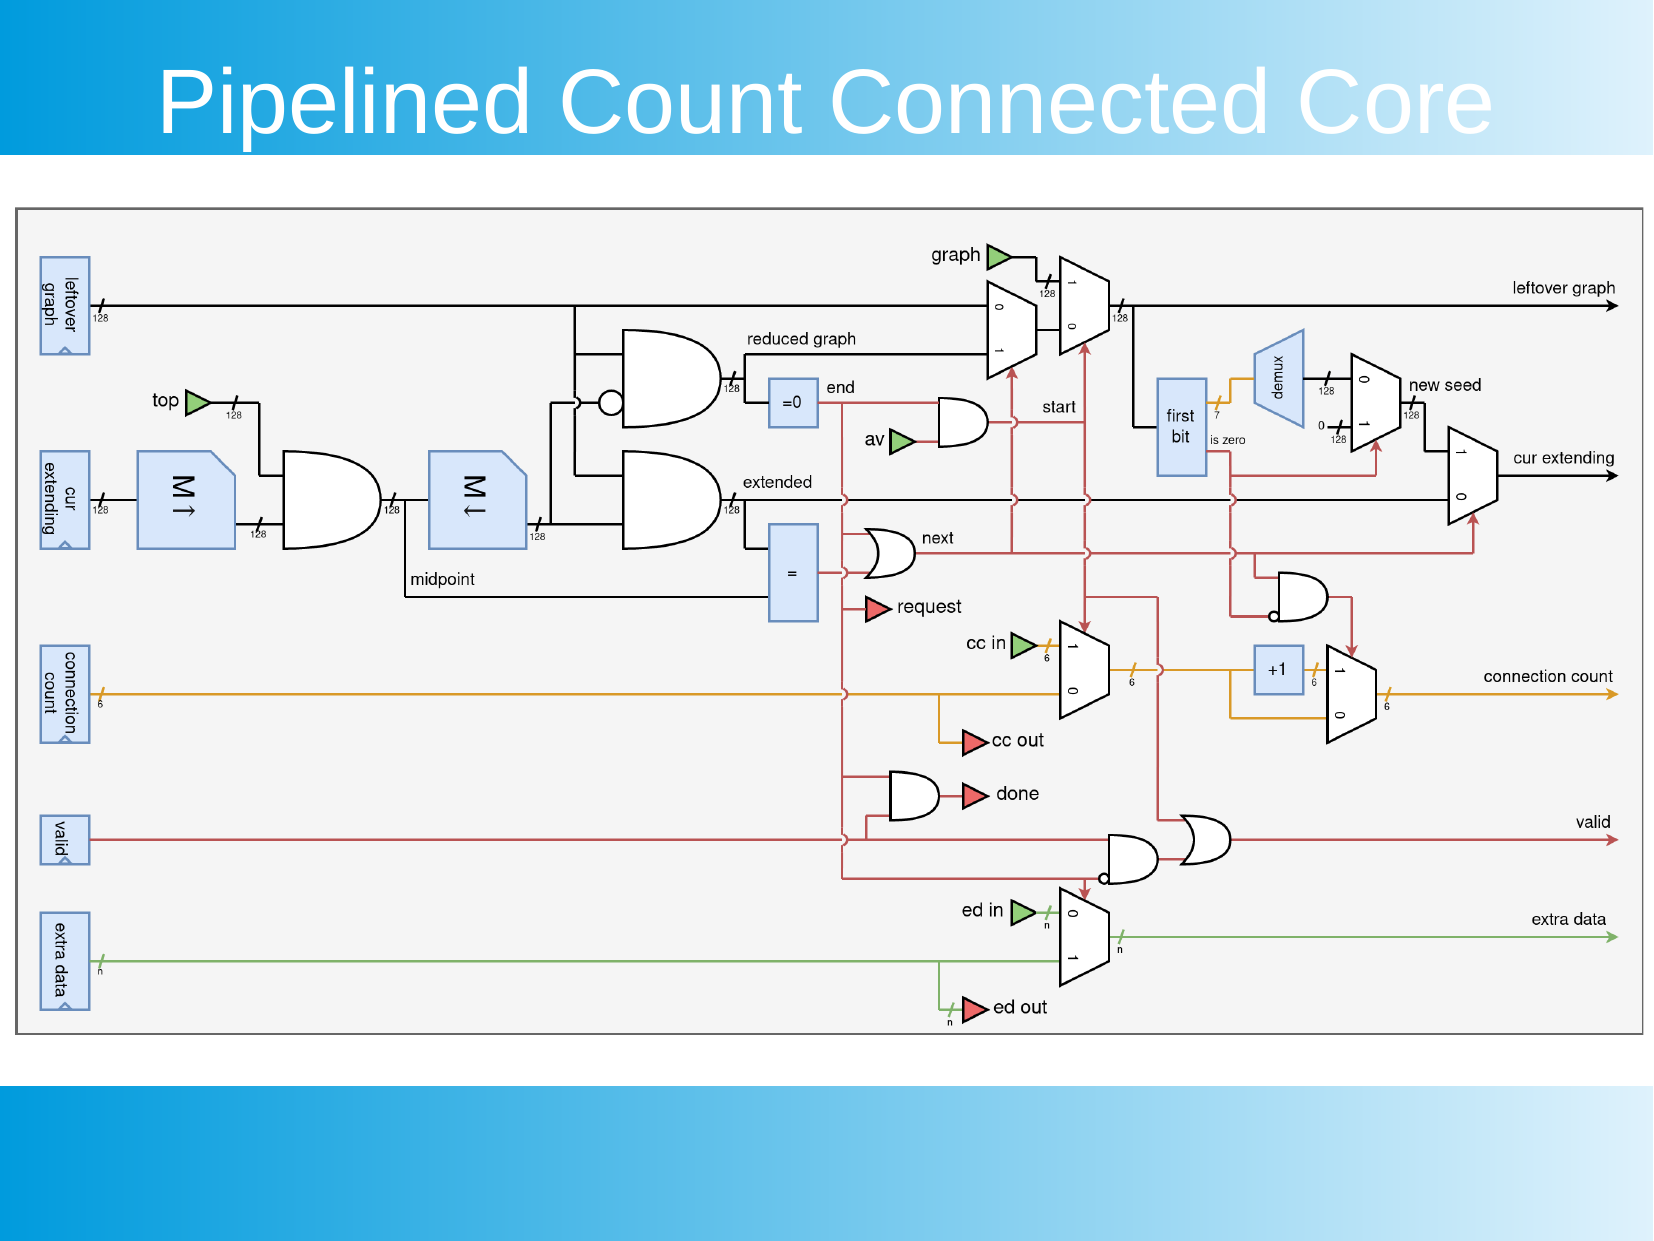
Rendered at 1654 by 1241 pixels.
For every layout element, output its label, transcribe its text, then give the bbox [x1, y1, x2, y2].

picture [15, 195, 1644, 1036]
title Pipelined Count Connected Core [82, 49, 1571, 155]
